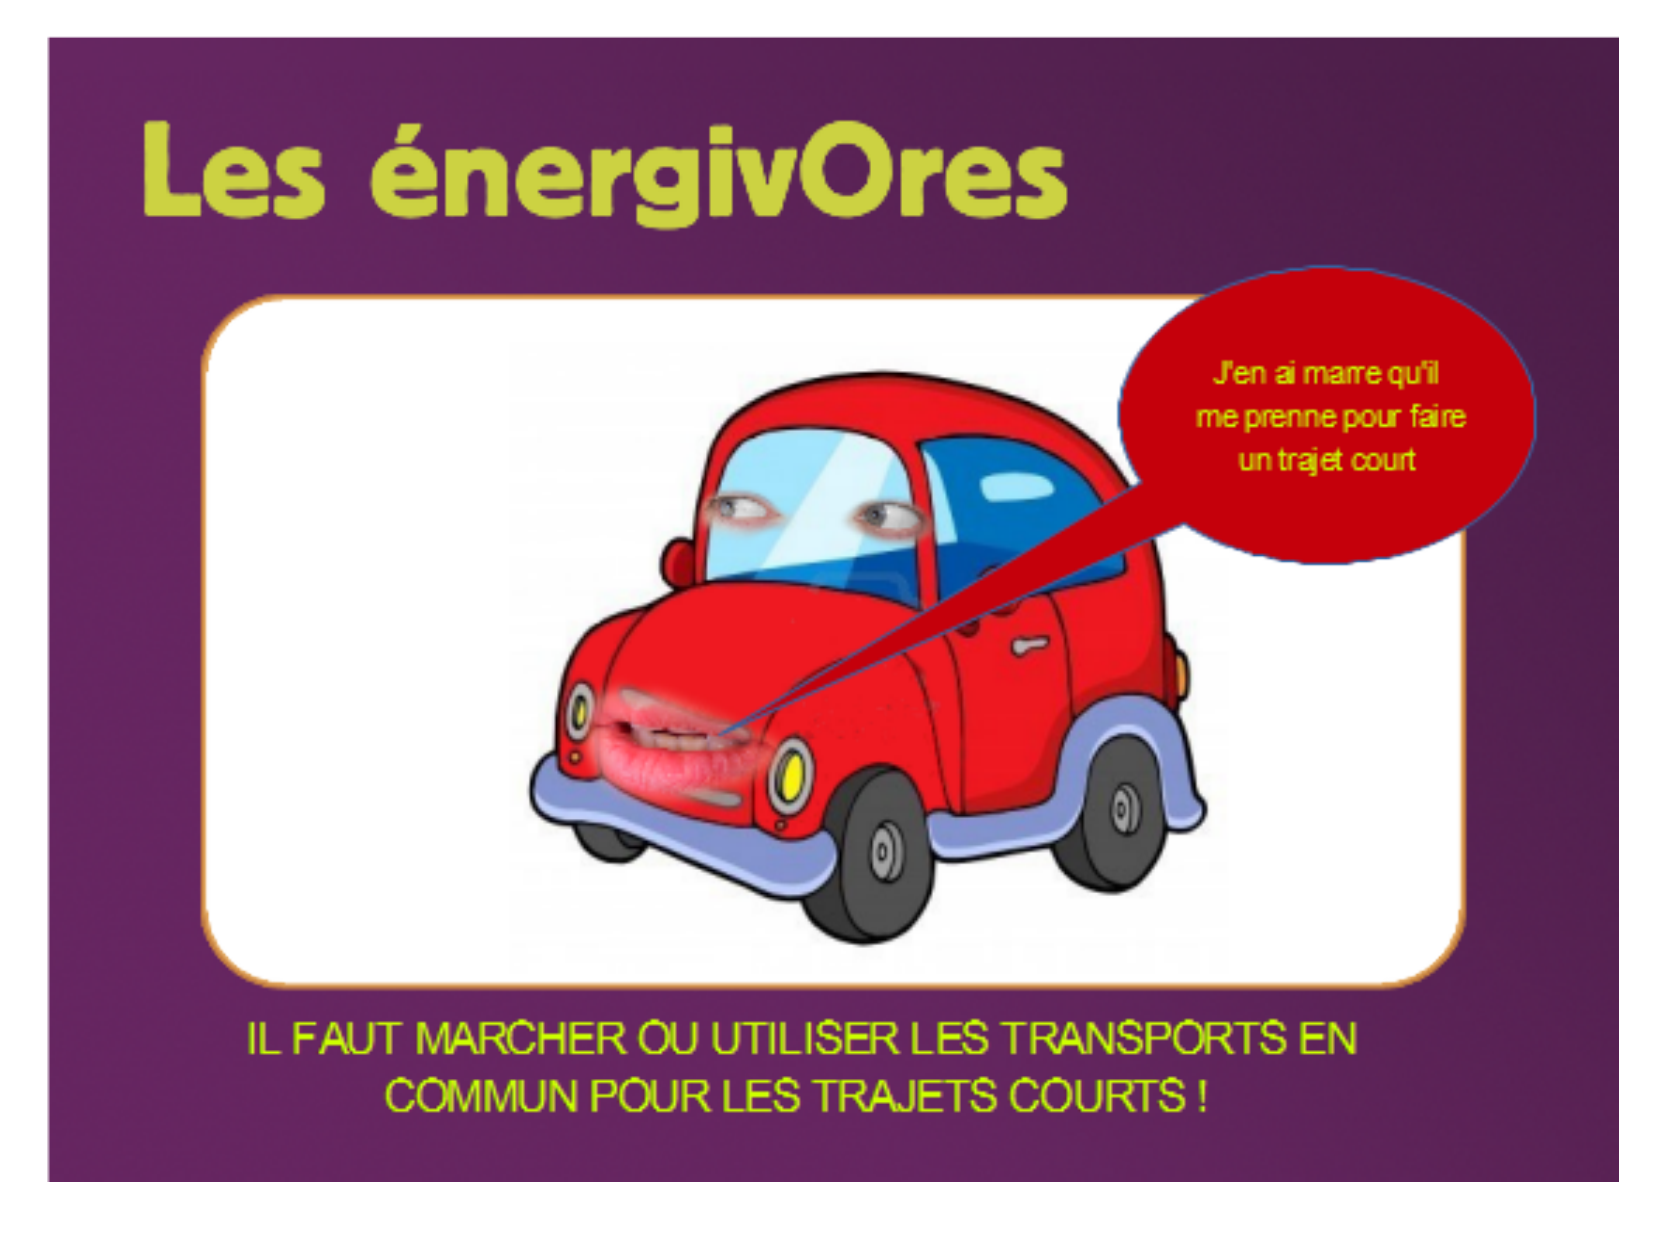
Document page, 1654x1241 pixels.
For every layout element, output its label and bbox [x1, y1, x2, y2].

picture [47, 35, 1619, 1182]
